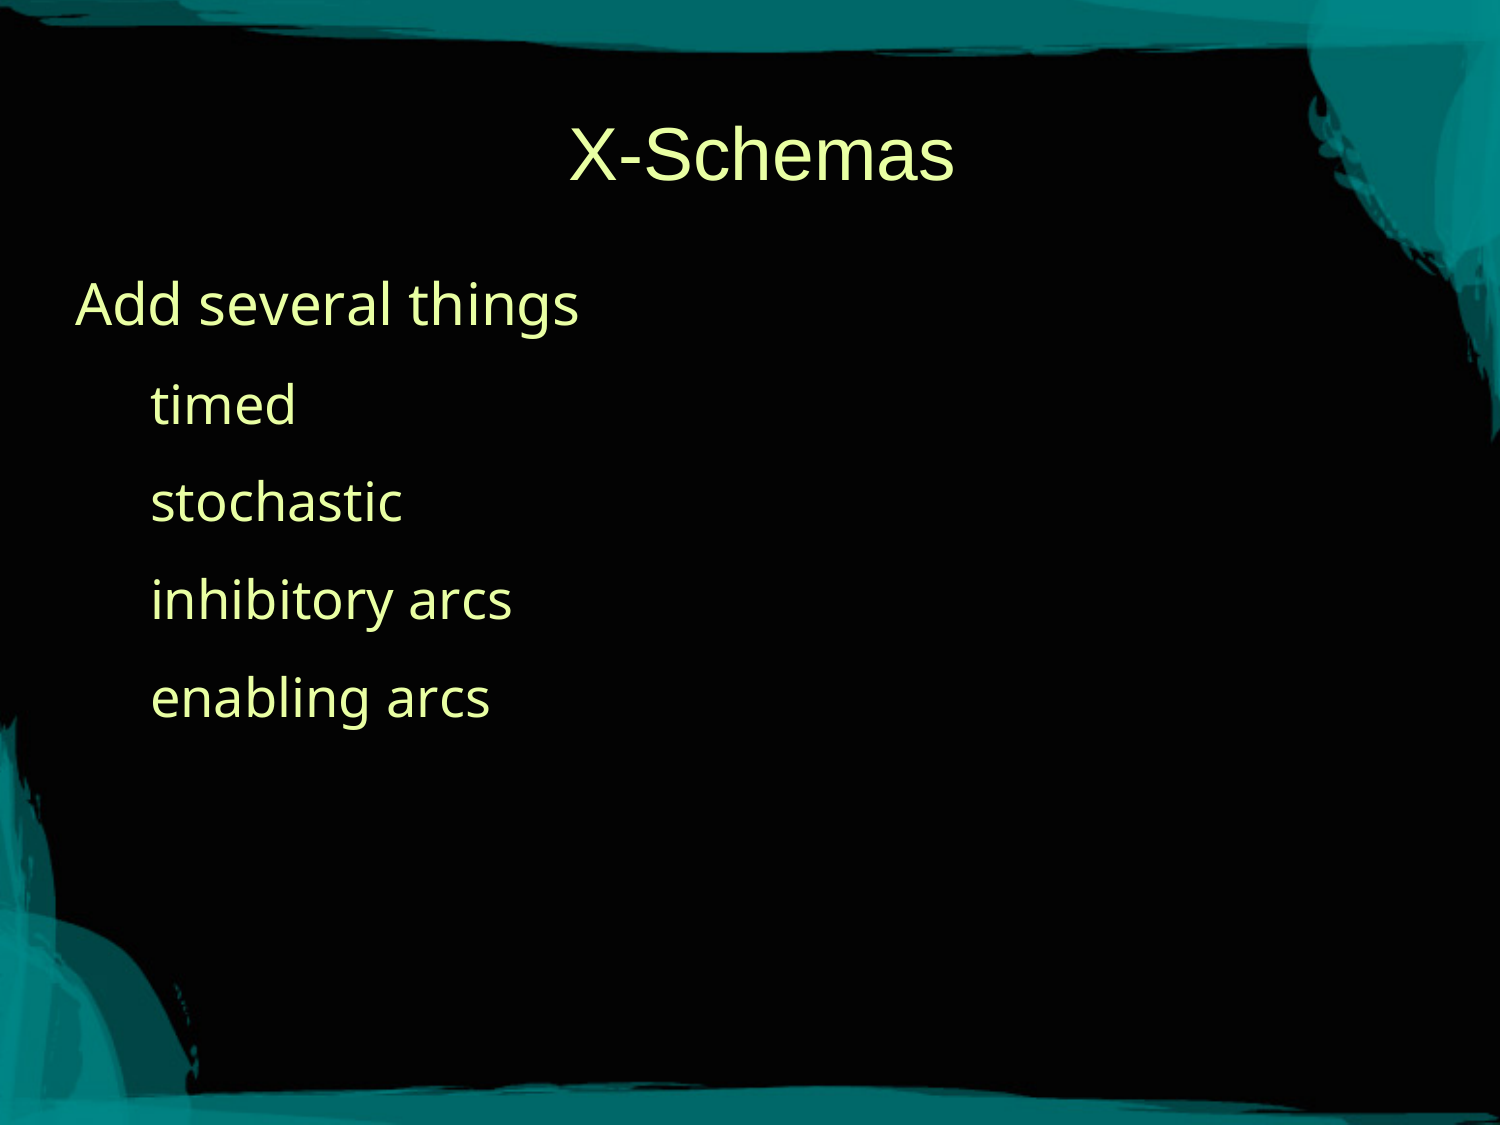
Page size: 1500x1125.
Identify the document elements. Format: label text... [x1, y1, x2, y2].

title X-Schemas [262, 7, 1263, 263]
picture [0, 0, 1500, 1125]
list Add several things timed stochastic inhibitory arcs enabling arcs [75, 263, 1425, 991]
